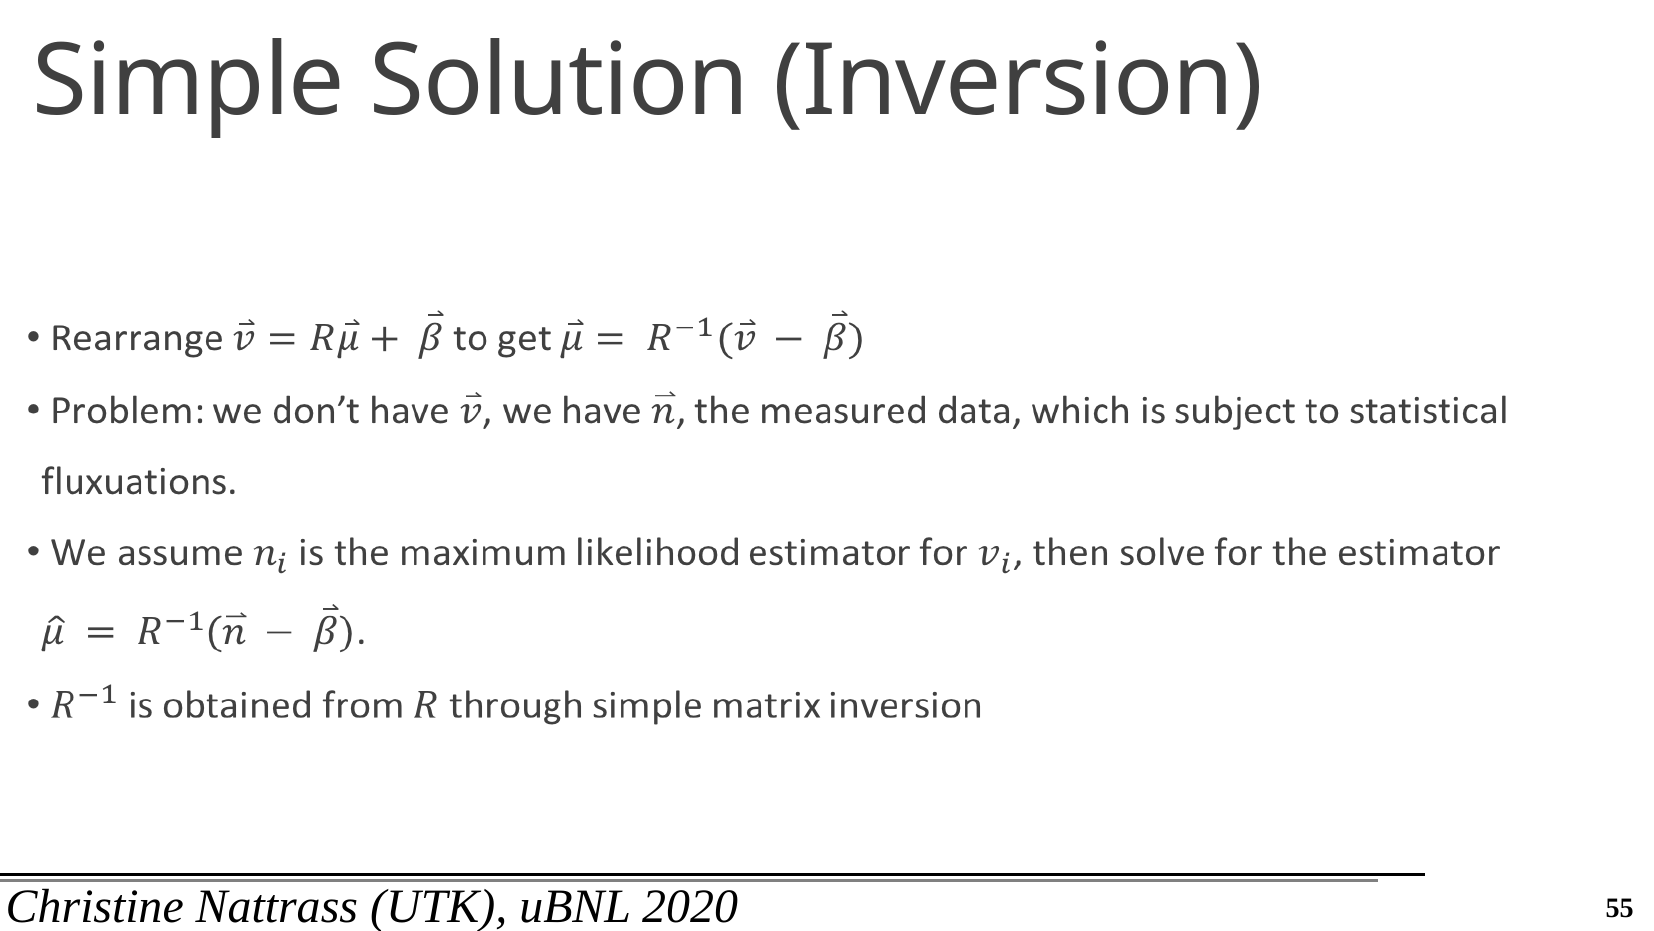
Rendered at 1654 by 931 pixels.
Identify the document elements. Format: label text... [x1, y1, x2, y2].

list [2, 243, 1653, 904]
title Simple Solution (Inversion) [17, 12, 1654, 143]
